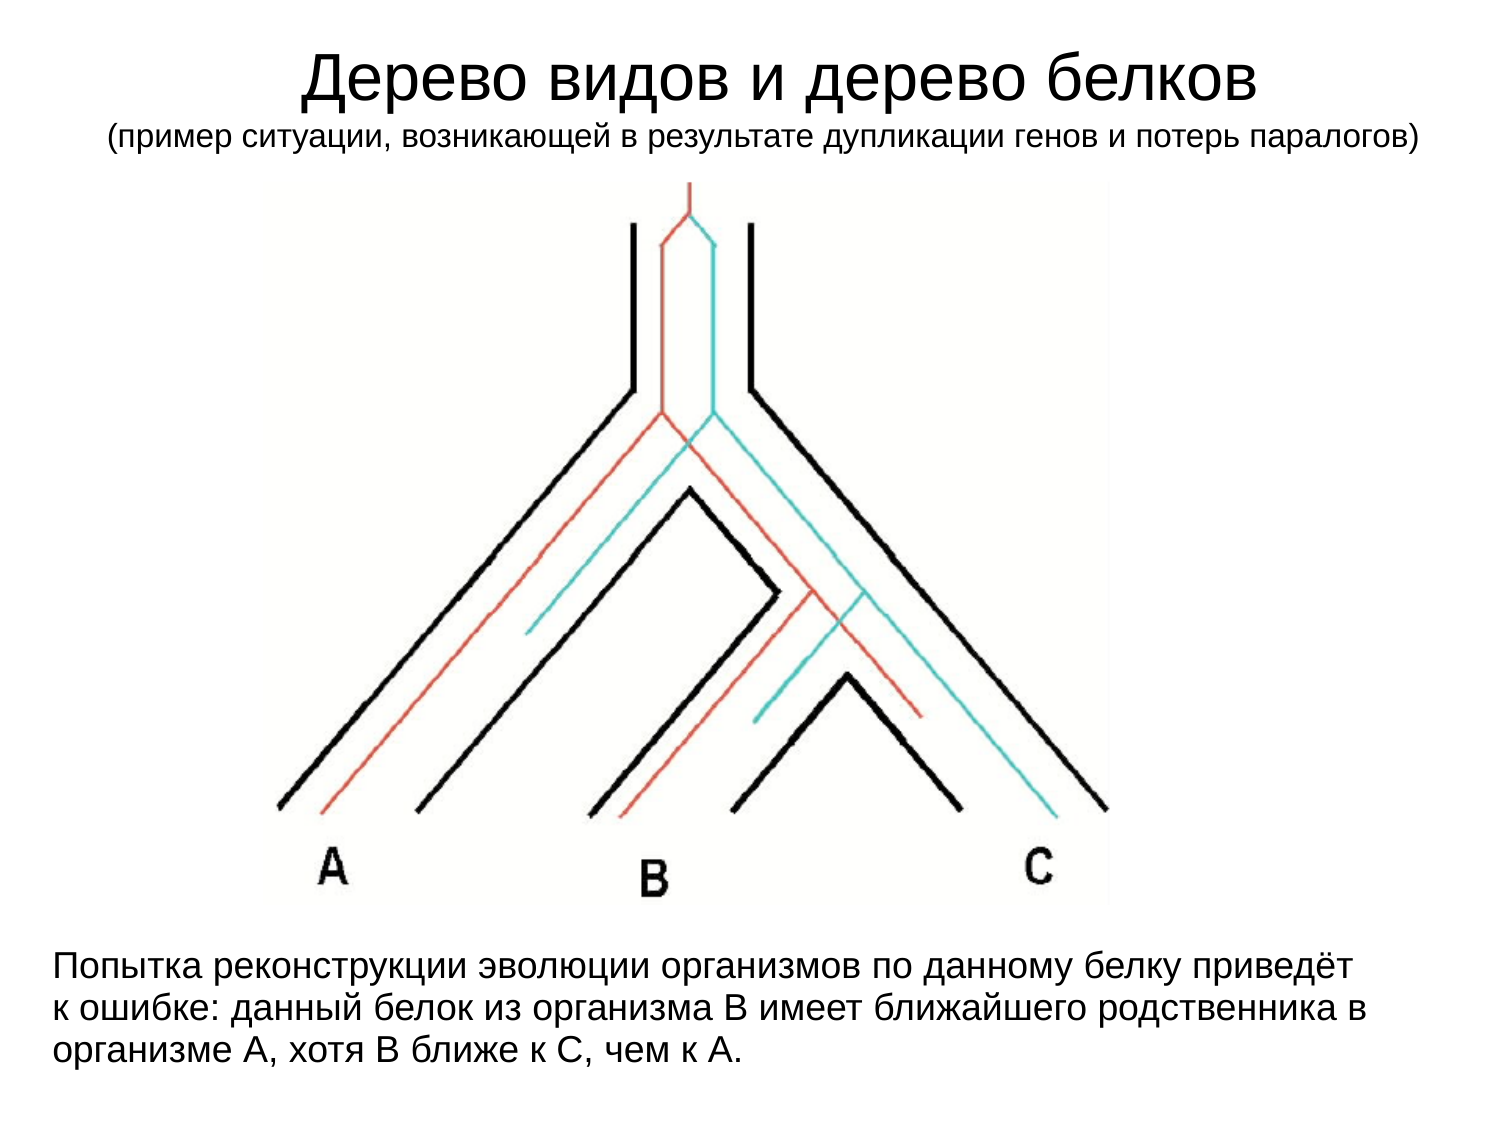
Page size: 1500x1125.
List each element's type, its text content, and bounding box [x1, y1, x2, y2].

title Дерево видов и дерево белков (пример ситуации, возникающей в результате дупликации генов и потерь паралогов) [75, 0, 1463, 188]
picture [263, 170, 1119, 905]
text_box Попытка реконструкции эволюции организмов по данному белку приведёт к ошибке: данный белок из организма B имеет ближайшего родственника в организме A, хотя B ближе к C, чем к A. [37, 937, 1388, 1079]
